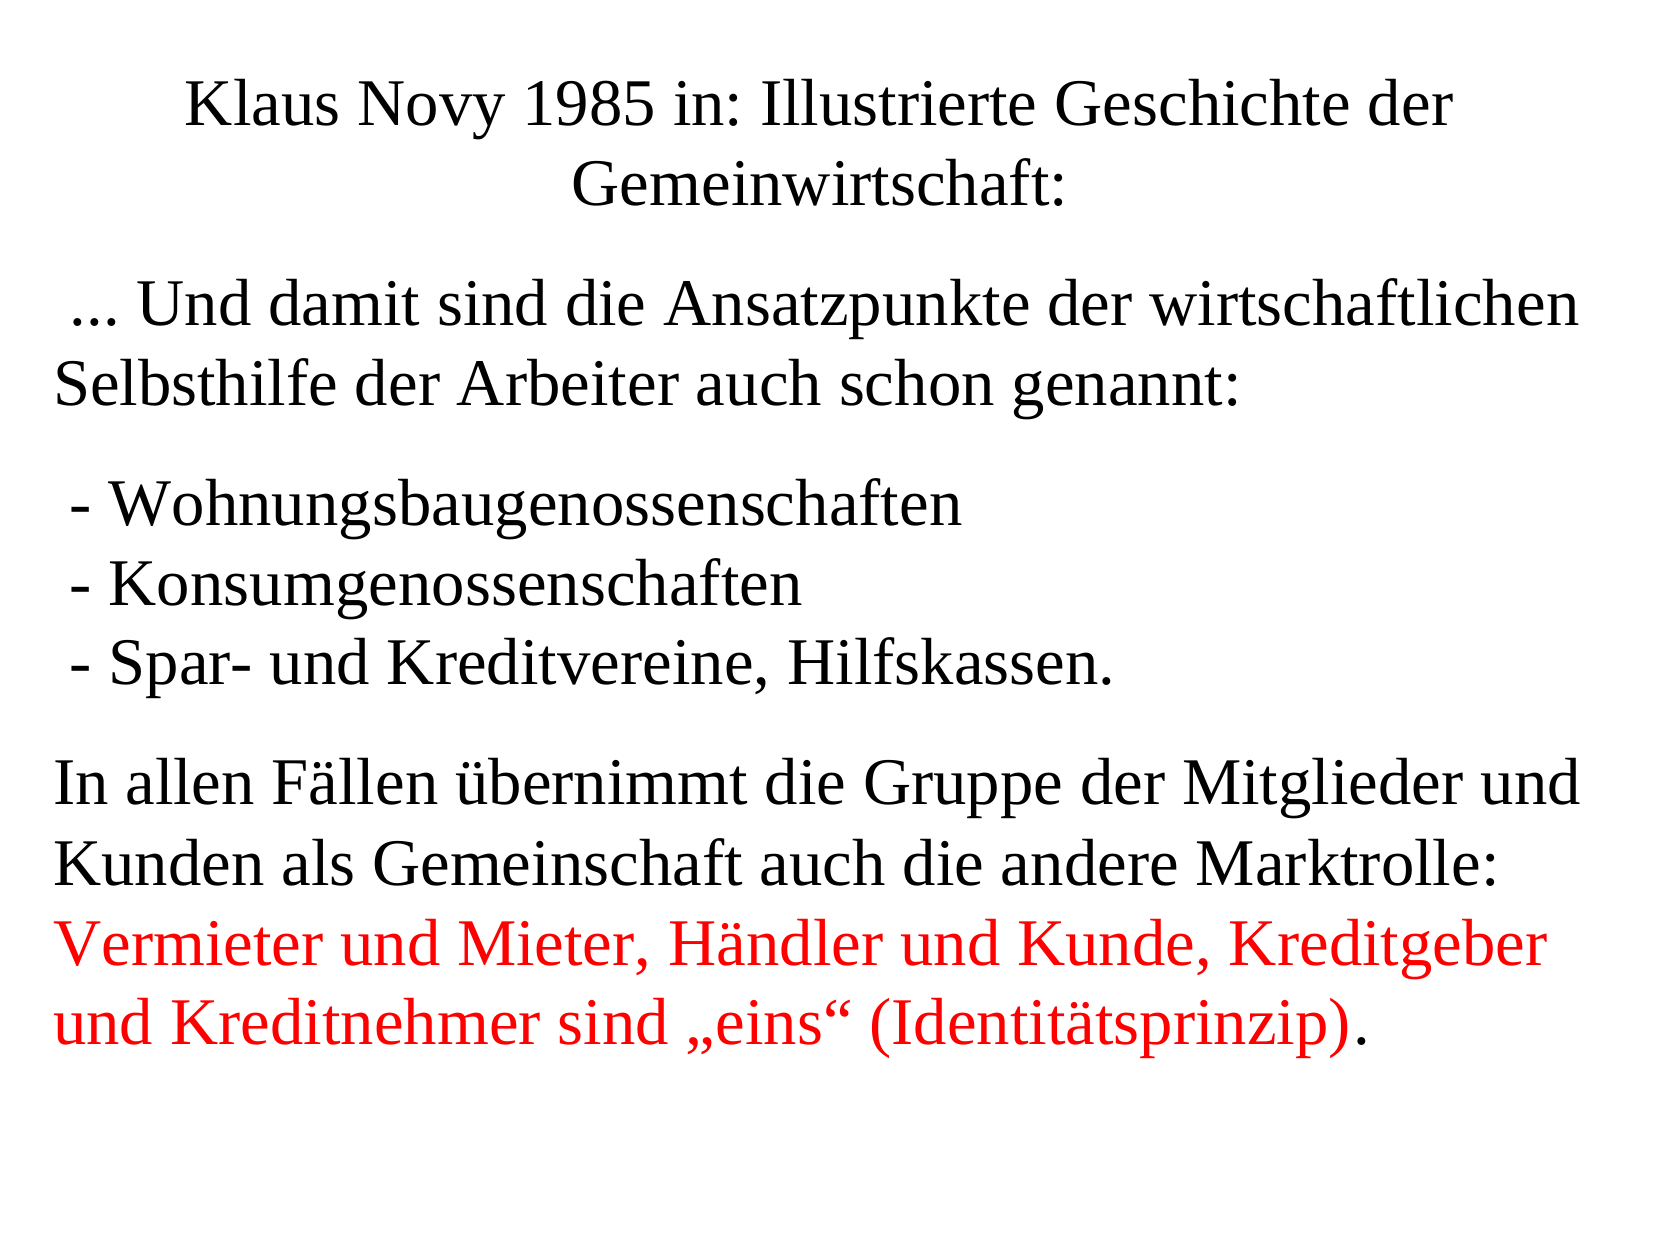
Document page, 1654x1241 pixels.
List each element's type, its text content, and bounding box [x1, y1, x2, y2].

text_box Klaus Novy 1985 in: Illustrierte Geschichte der Gemeinwirtschaft: ... Und damit sind die Ansatzpunkte der wirtschaftlichen Selbsthilfe der Arbeiter auch schon genannt: - Wohnungsbaugenossenschaften - Konsumgenossenschaften - Spar- und Kreditvereine, Hilfskassen. In allen Fällen übernimmt die Gruppe der Mitglieder und Kunden als Gemeinschaft auch die andere Marktrolle: Vermieter und Mieter, Händler und Kunde, Kreditgeber und Kreditnehmer sind „eins“ (Identitätsprinzip). [53, 58, 1604, 1059]
